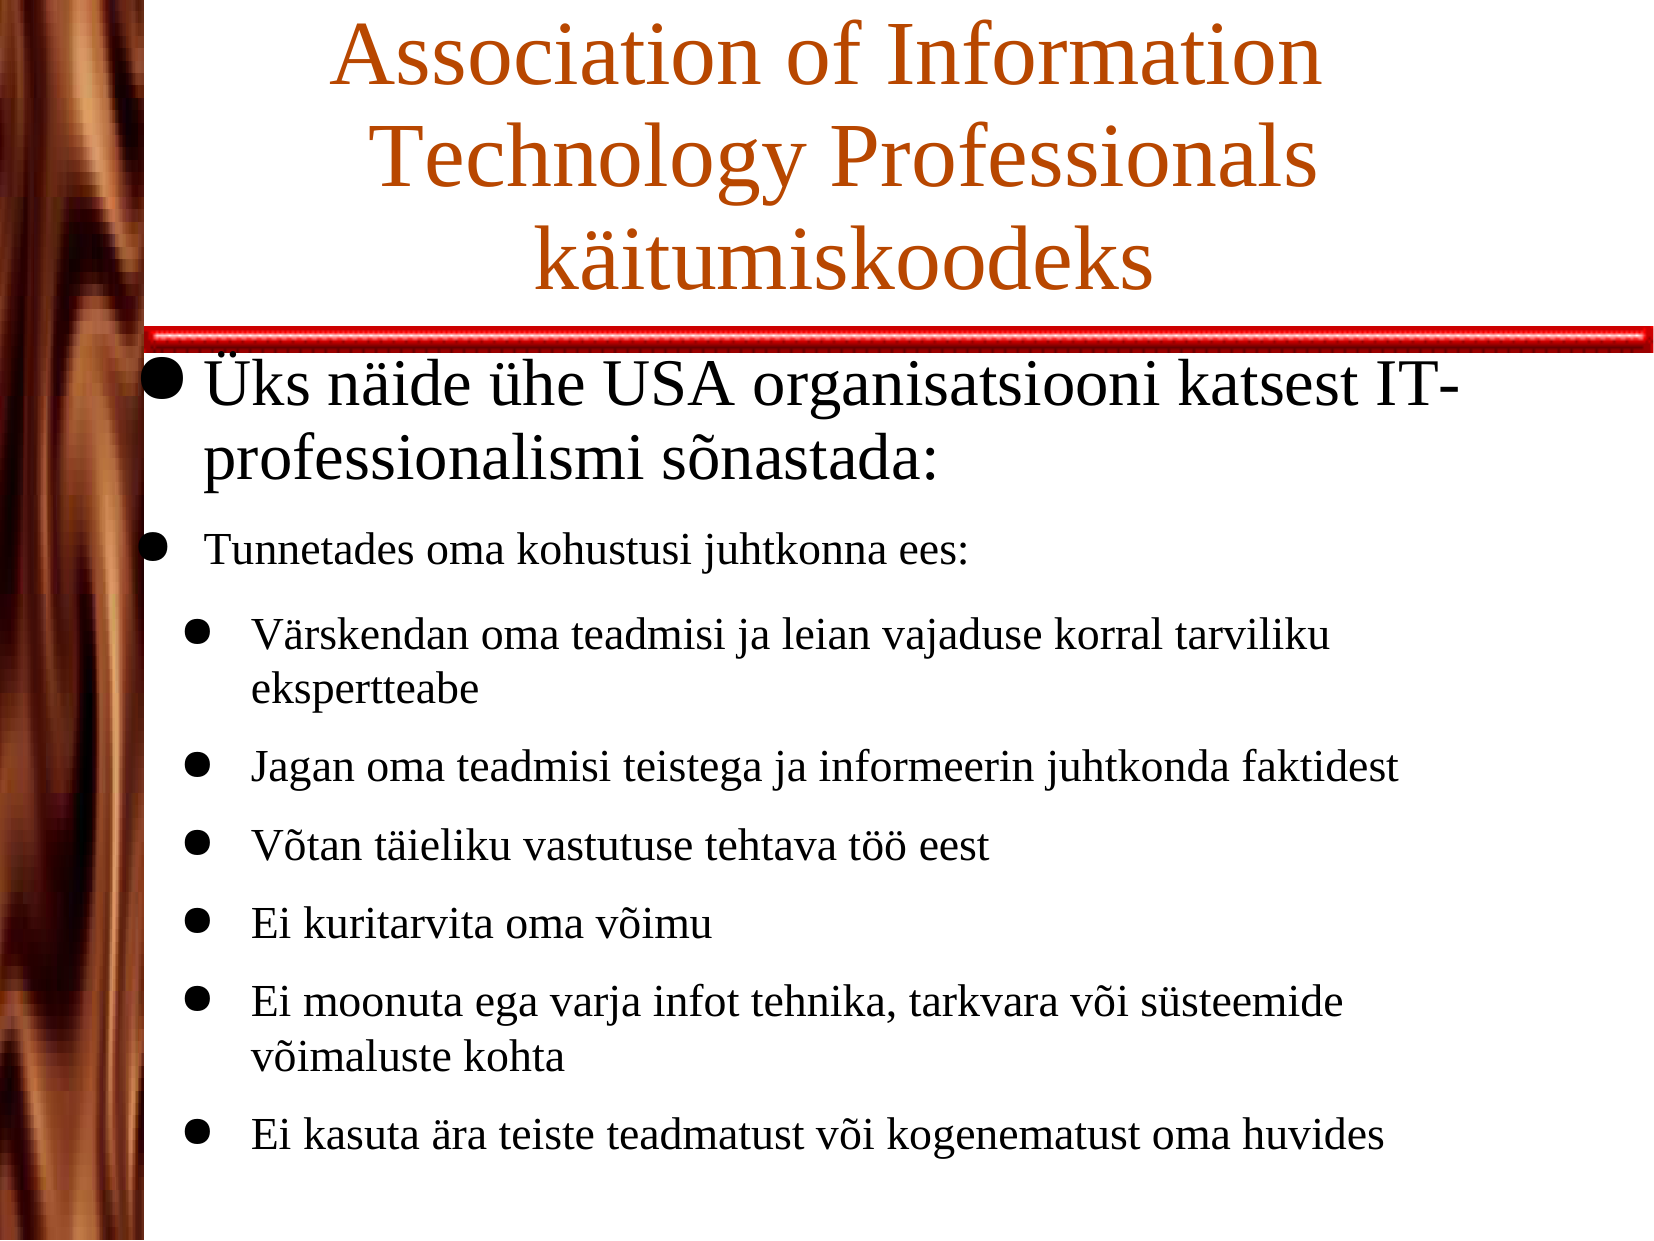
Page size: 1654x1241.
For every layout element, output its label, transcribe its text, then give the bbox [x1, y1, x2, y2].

picture [1534, 326, 1654, 353]
title Association of Information Technology Professionals käitumiskoodeks [121, 0, 1534, 344]
list Üks näide ühe USA organisatsiooni katsest IT-professionalismi sõnastada: Tunnetades oma kohustusi juhtkonna ees: Värskendan oma teadmisi ja leian vajaduse korral tarviliku ekspertteabe Jagan oma teadmisi teistega ja informeerin juhtkonda faktidest Võtan täieliku vastutuse tehtava töö eest Ei kuritarvita oma võimu Ei moonuta ega varja infot tehnika, tarkvara või süsteemide võimaluste kohta Ei kasuta ära teiste teadmatust või kogenematust oma huvides [121, 344, 1534, 1162]
picture [0, 0, 144, 1240]
